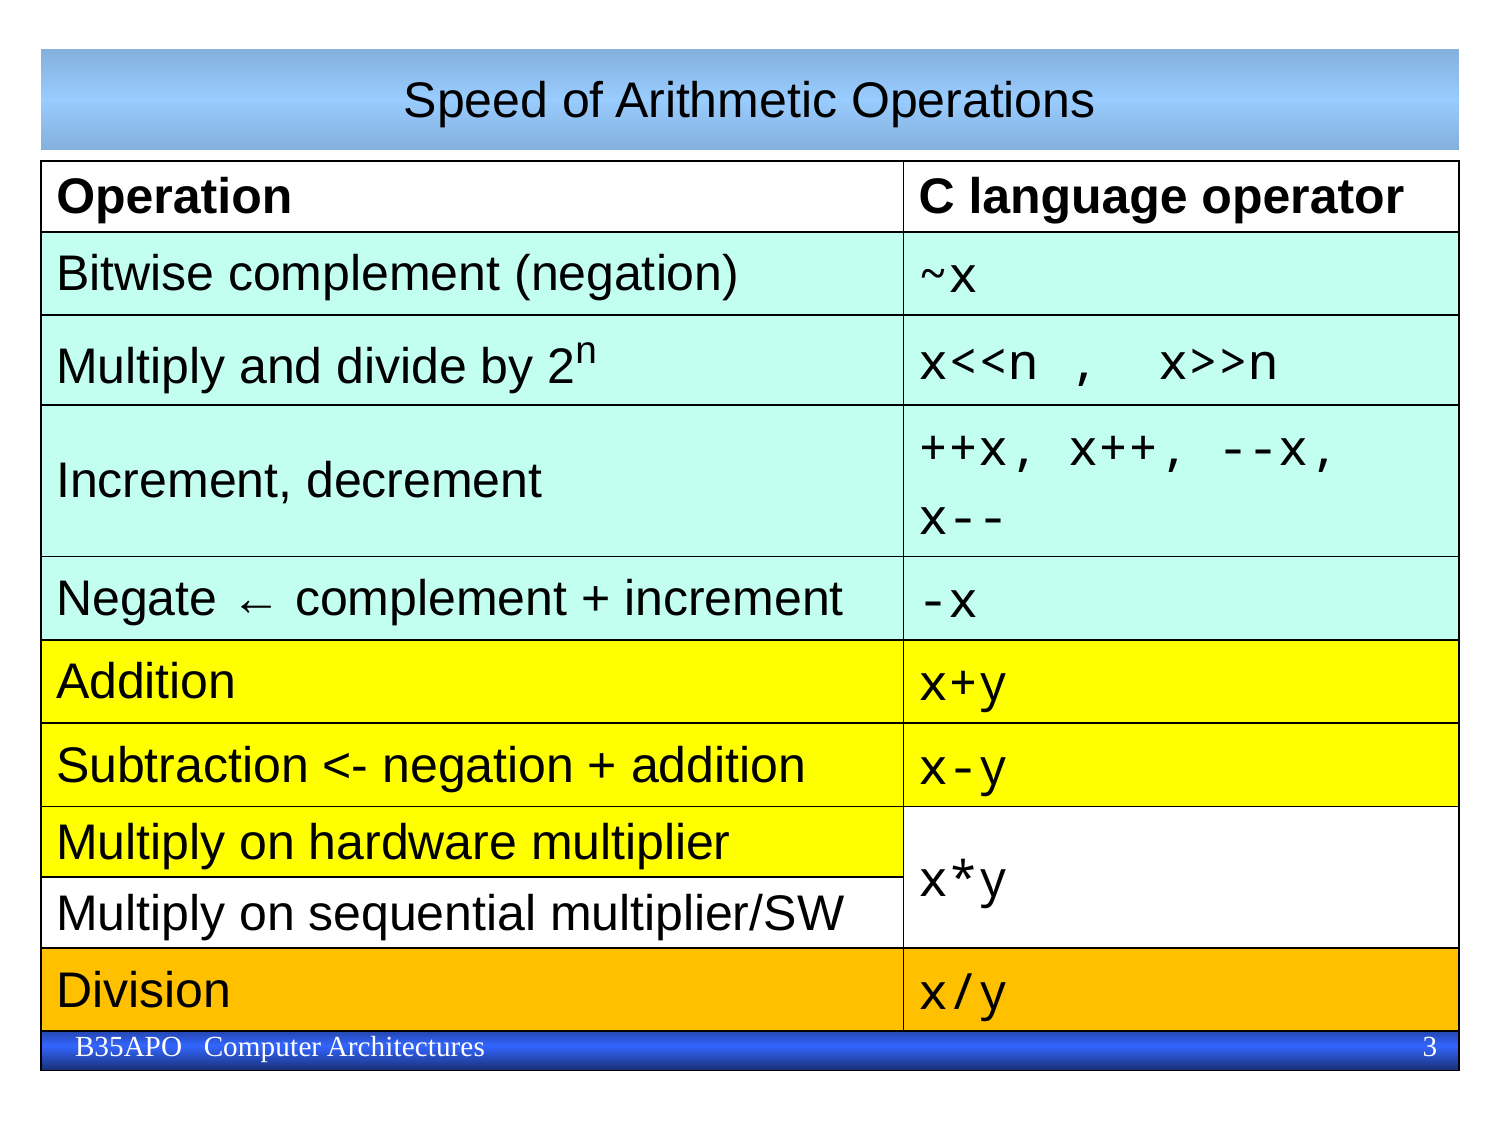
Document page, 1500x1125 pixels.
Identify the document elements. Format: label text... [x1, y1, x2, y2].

table_cell Addition [42, 641, 903, 722]
table_cell ~x [904, 233, 1458, 314]
table_cell Bitwise complement (negation) [42, 233, 903, 314]
table_cell Multiply on hardware multiplier [42, 807, 903, 876]
table_header Operation [42, 162, 903, 231]
table_cell x/y [904, 949, 1458, 1030]
table_cell x-y [904, 724, 1458, 806]
table_cell -x [904, 557, 1458, 639]
table_cell Negate ← complement + increment [42, 557, 903, 639]
table_cell Increment, decrement [42, 406, 903, 556]
table_cell x<<n , x>>n [904, 316, 1458, 404]
table_cell x*y [904, 807, 1458, 947]
table_header C language operator [904, 162, 1458, 231]
title Speed of Arithmetic Operations [41, 49, 1459, 150]
table_cell Division [42, 949, 903, 1030]
table_cell Subtraction <- negation + addition [42, 724, 903, 806]
table_cell Multiply and divide by 2n [42, 316, 903, 404]
table_cell Multiply on sequential multiplier/SW [42, 878, 903, 947]
table_cell x+y [904, 641, 1458, 722]
table_cell ++x, x++, --x, x-- [904, 406, 1458, 556]
